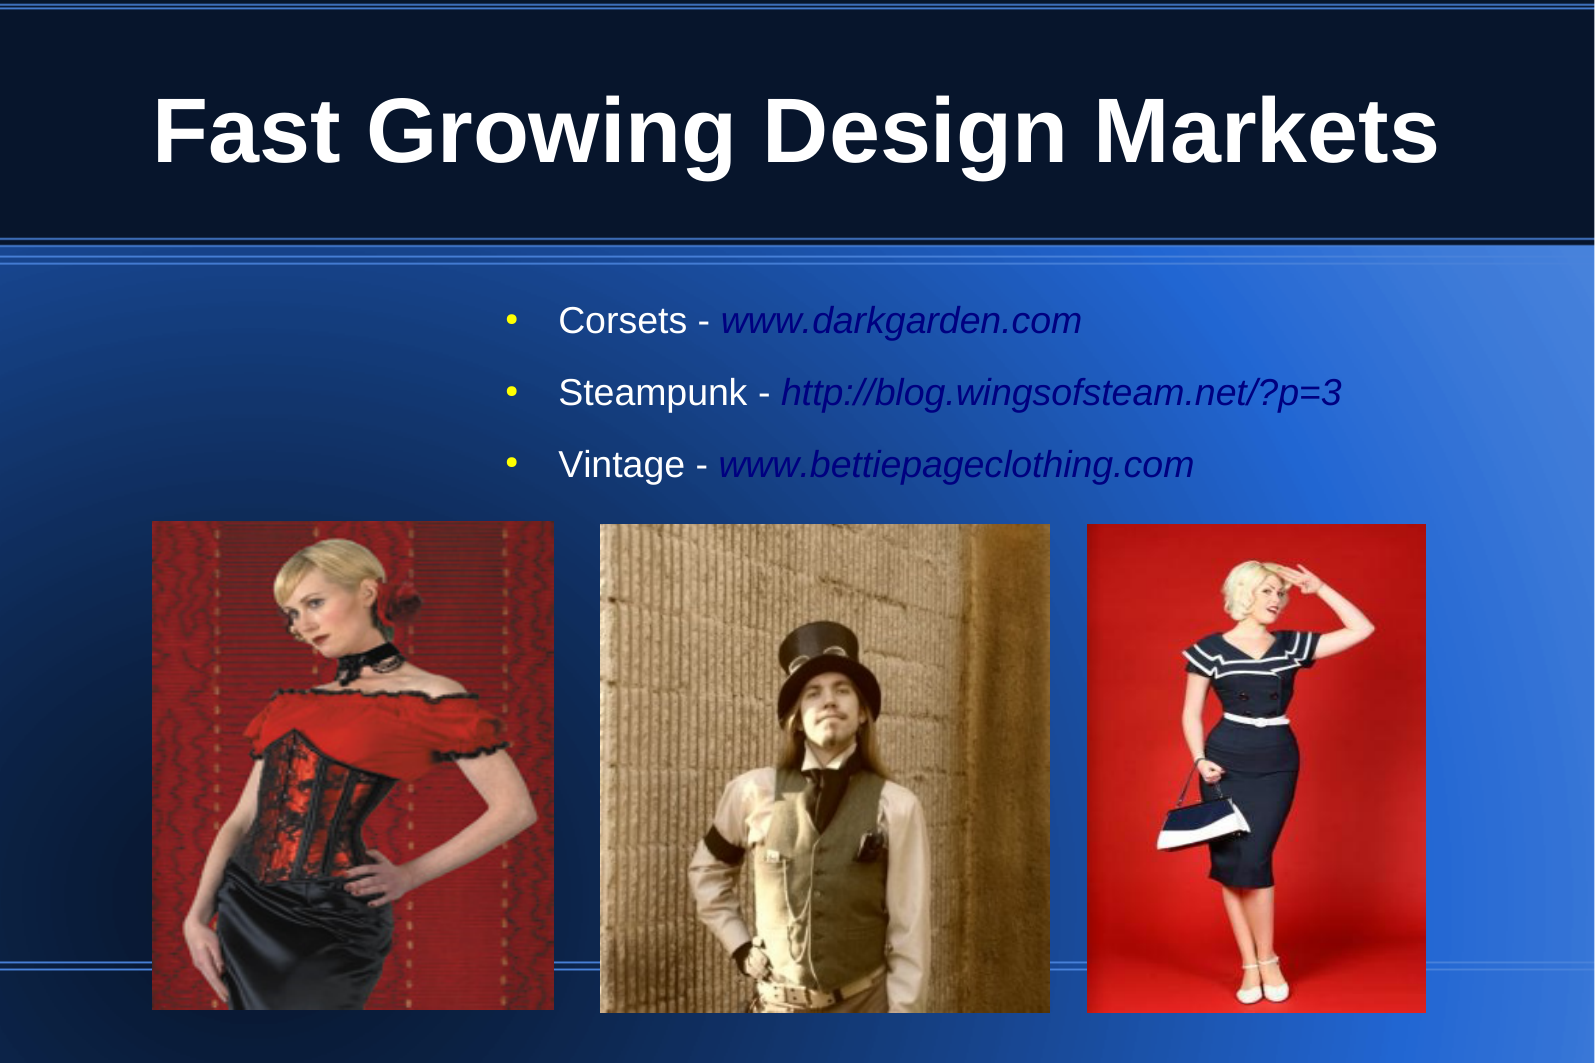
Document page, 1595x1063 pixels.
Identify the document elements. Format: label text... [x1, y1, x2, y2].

picture [0, 0, 1595, 1063]
title Fast Growing Design Markets [79, 42, 1515, 220]
list Corsets - www.darkgarden.com Steampunk - http://blog.wingsofsteam.net/?p=3 Vintage - www.bettiepageclothing.com [487, 300, 1576, 562]
